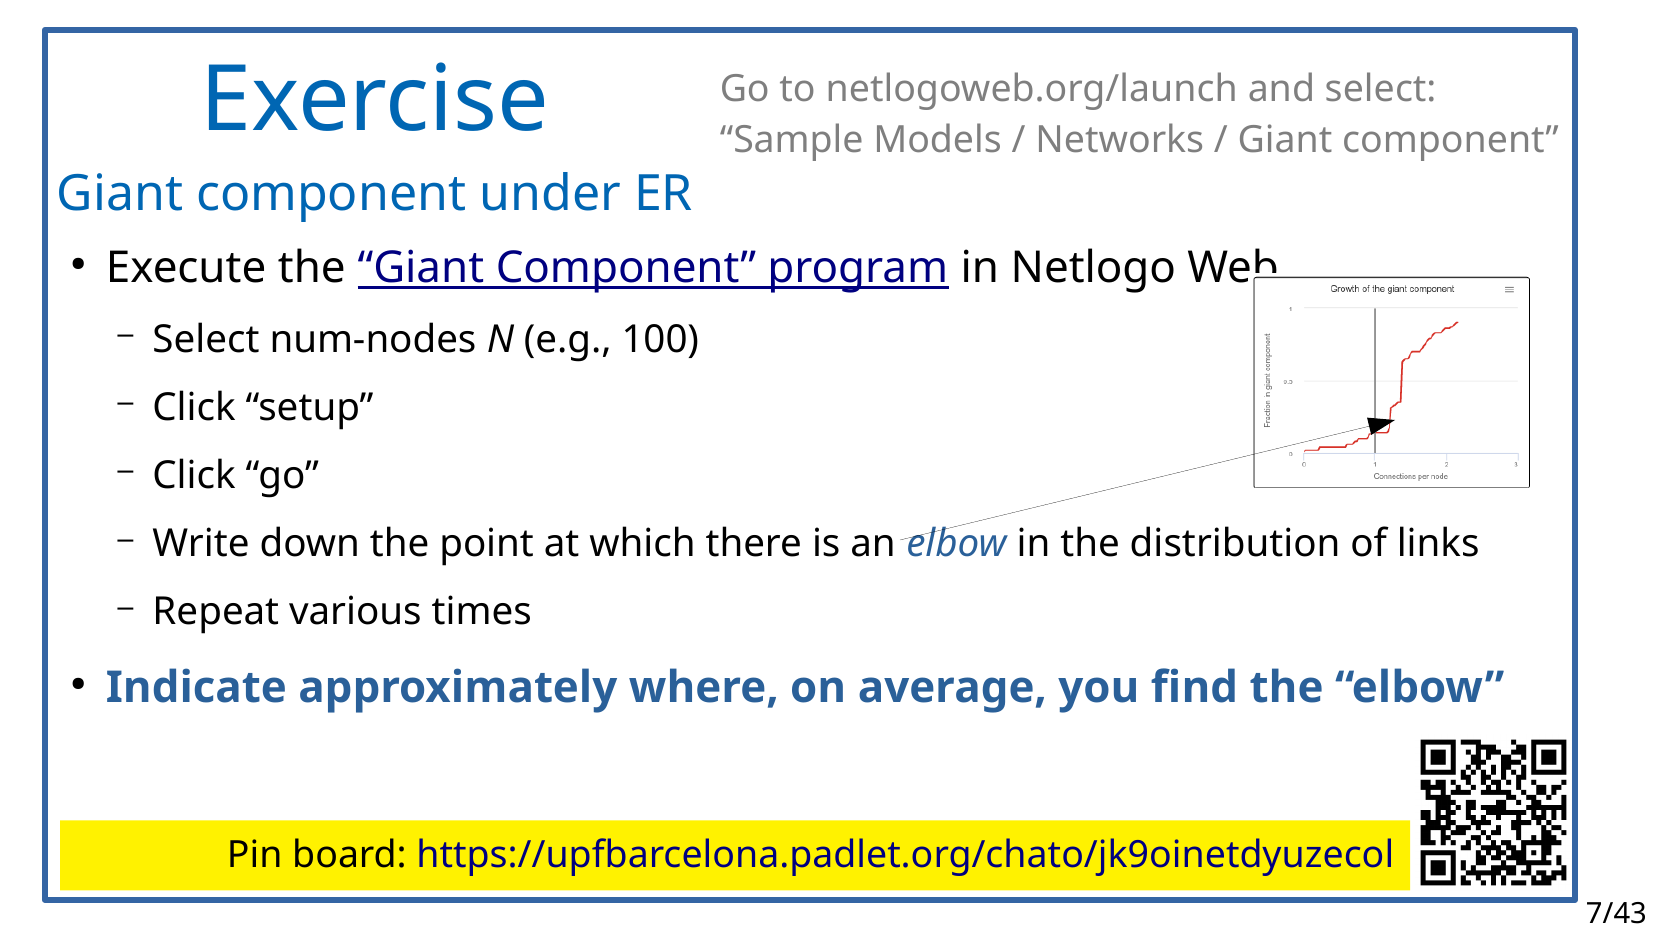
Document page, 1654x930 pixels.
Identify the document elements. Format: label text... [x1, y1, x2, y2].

text_box Pin board: https://upfbarcelona.padlet.org/chato/jk9oinetdyuzecol [60, 820, 1411, 891]
picture [1415, 734, 1572, 891]
text_box Go to netlogoweb.org/launch and select: “Sample Models / Networks / Giant component” [705, 54, 1576, 234]
picture [1248, 273, 1531, 493]
list Execute the “Giant Component” program in Netlogo Web Select num-nodes N (e.g., 100) Click “setup” Click “go” Write down the point at which there is an elbow in the distribution of links Repeat various times Indicate approximately where, on average, you find the “elbow” [58, 235, 1547, 766]
title Exercise Giant component under ER [45, 29, 706, 229]
